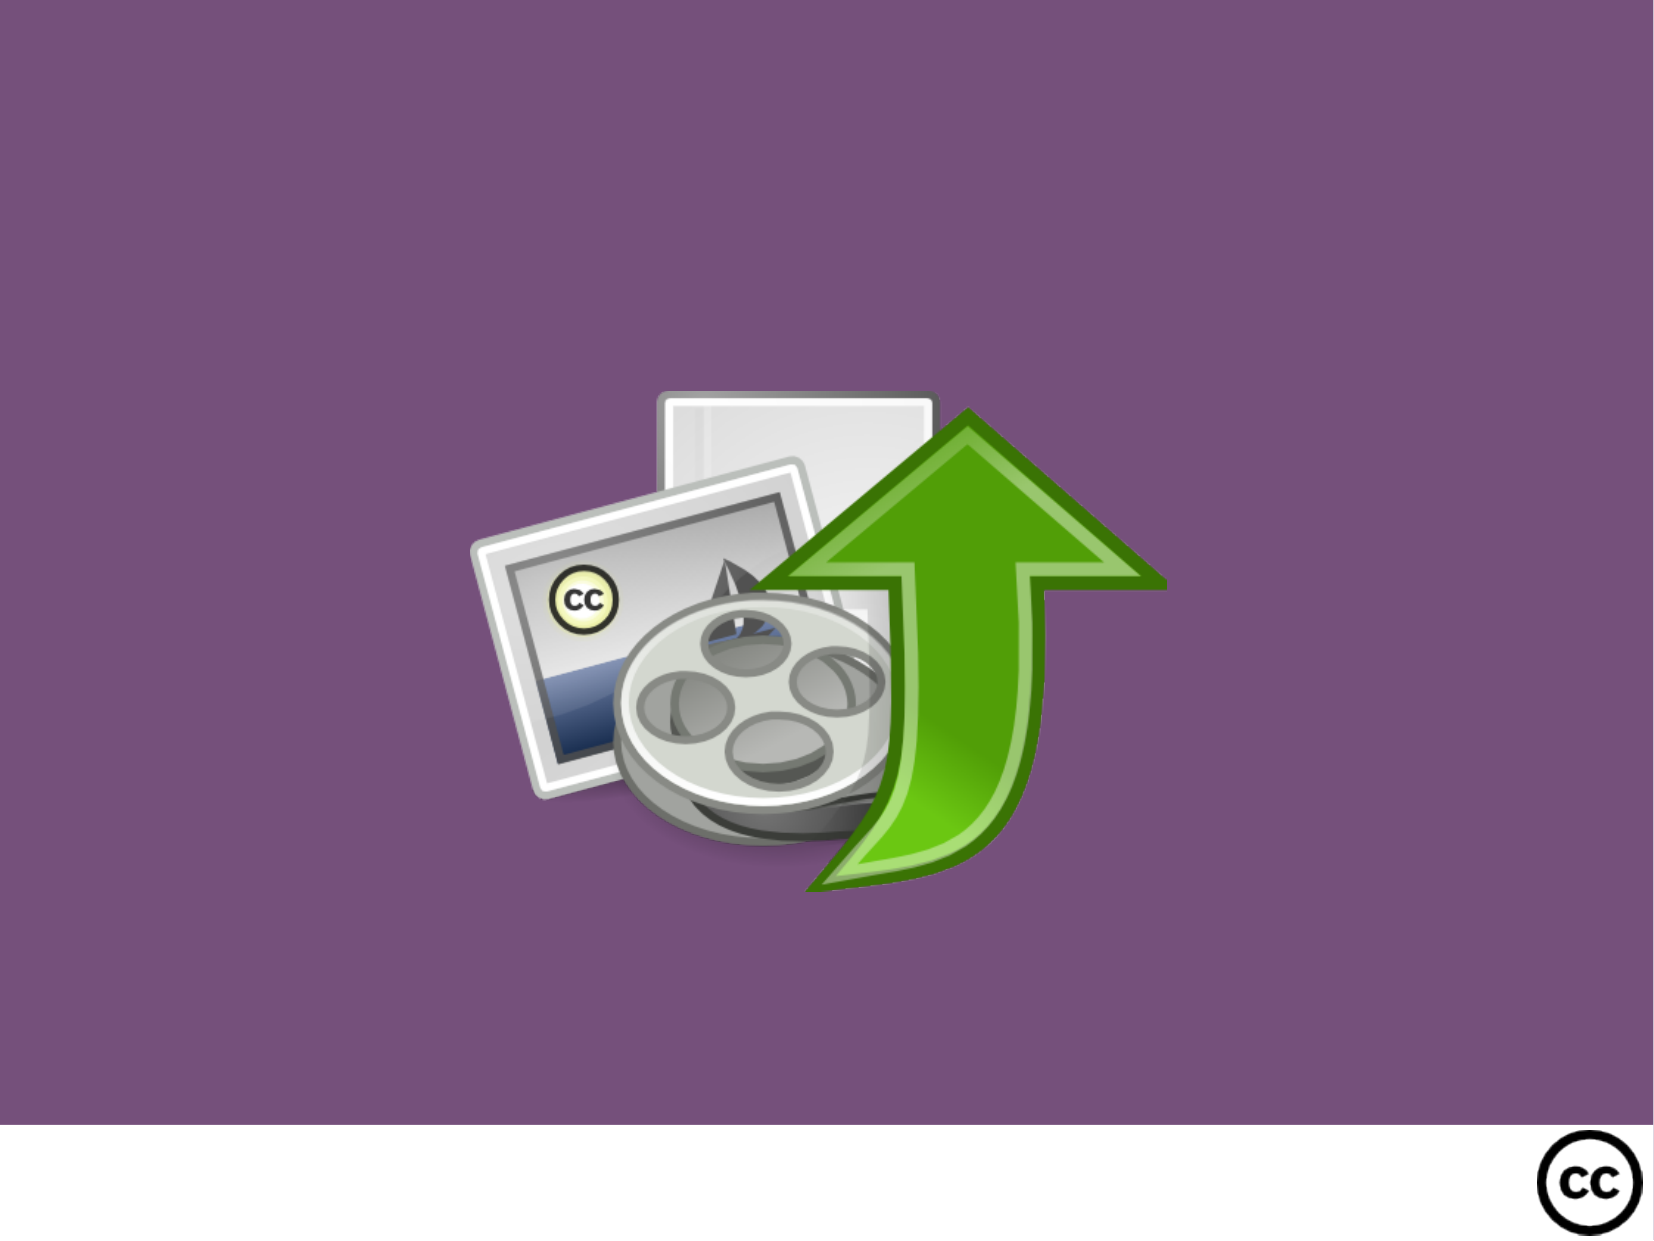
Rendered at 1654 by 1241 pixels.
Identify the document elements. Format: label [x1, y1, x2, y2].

picture [1537, 1130, 1643, 1236]
picture [470, 391, 1167, 893]
